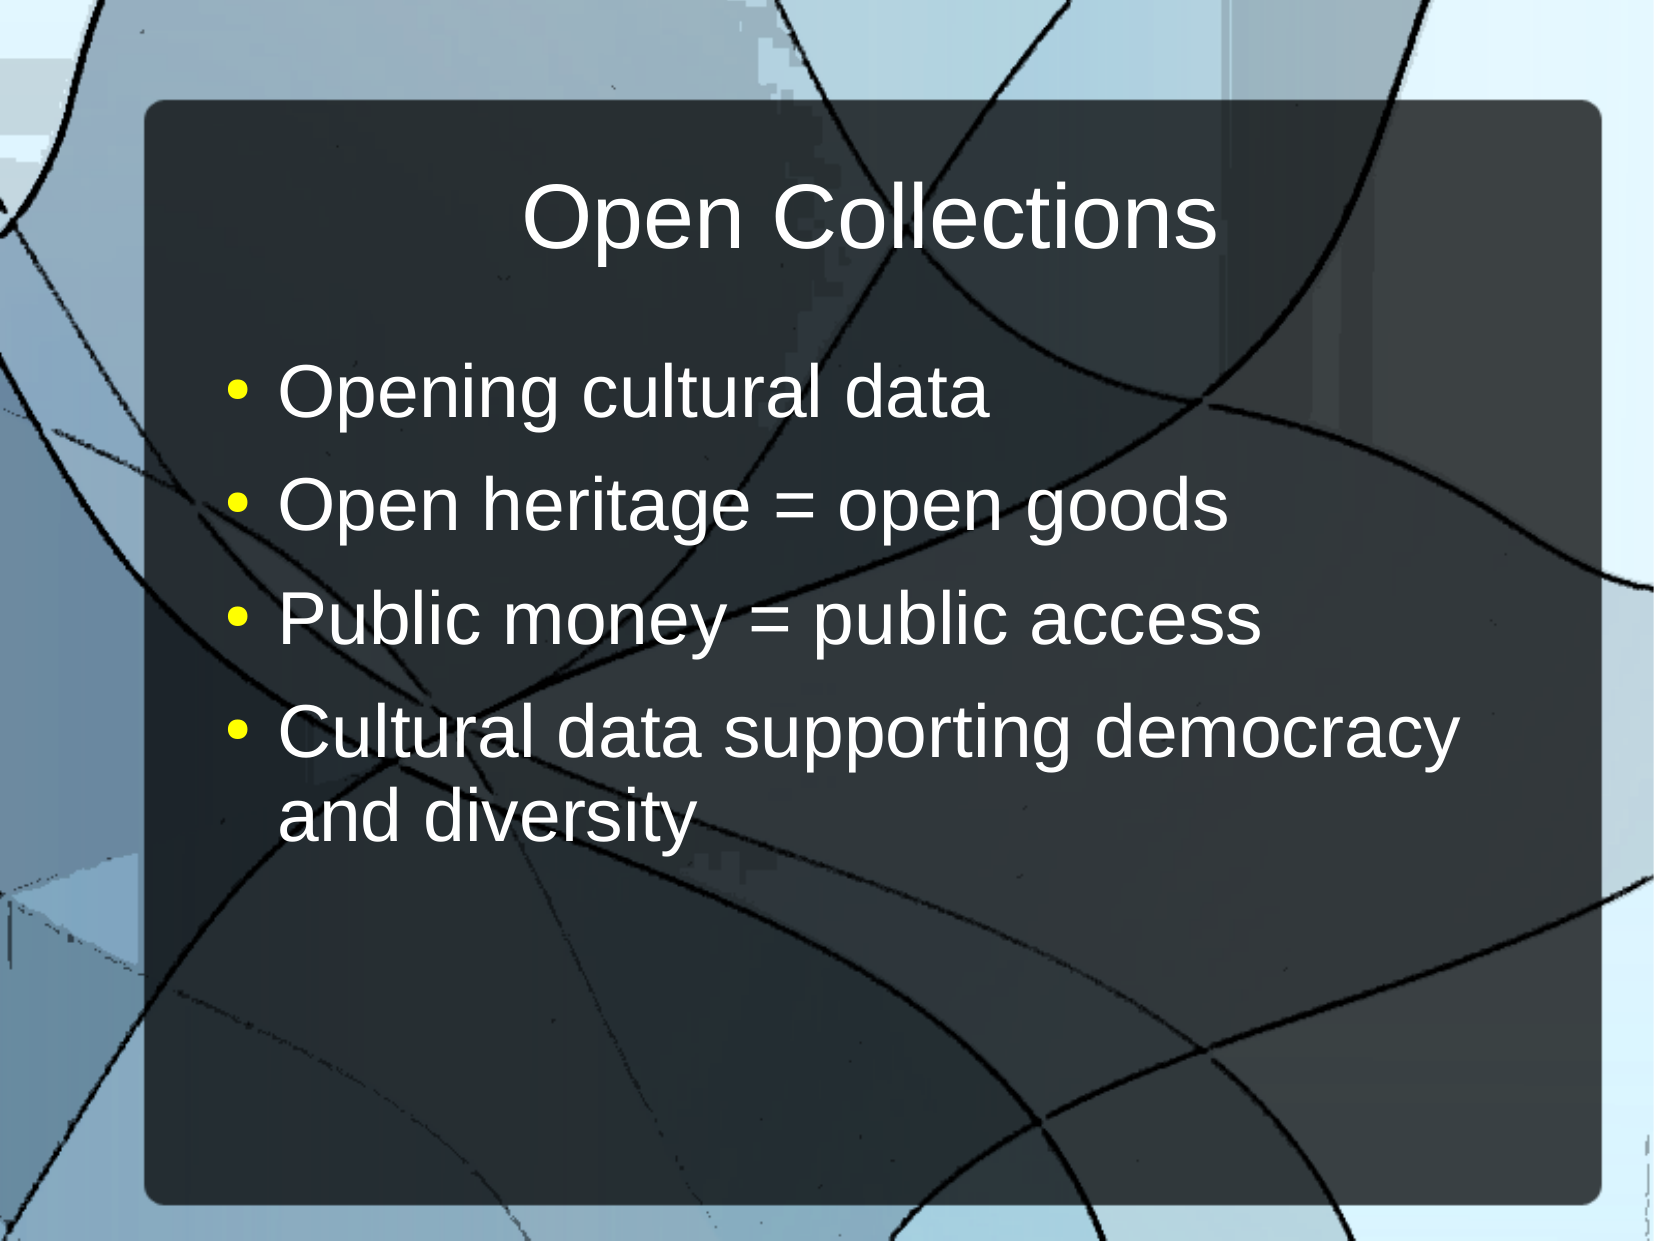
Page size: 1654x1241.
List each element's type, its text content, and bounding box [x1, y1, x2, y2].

title Open Collections [159, 108, 1583, 325]
list Opening cultural data Open heritage = open goods Public money = public access Cultural data supporting democracy and diversity [206, 349, 1571, 1034]
picture [0, 0, 1654, 1241]
